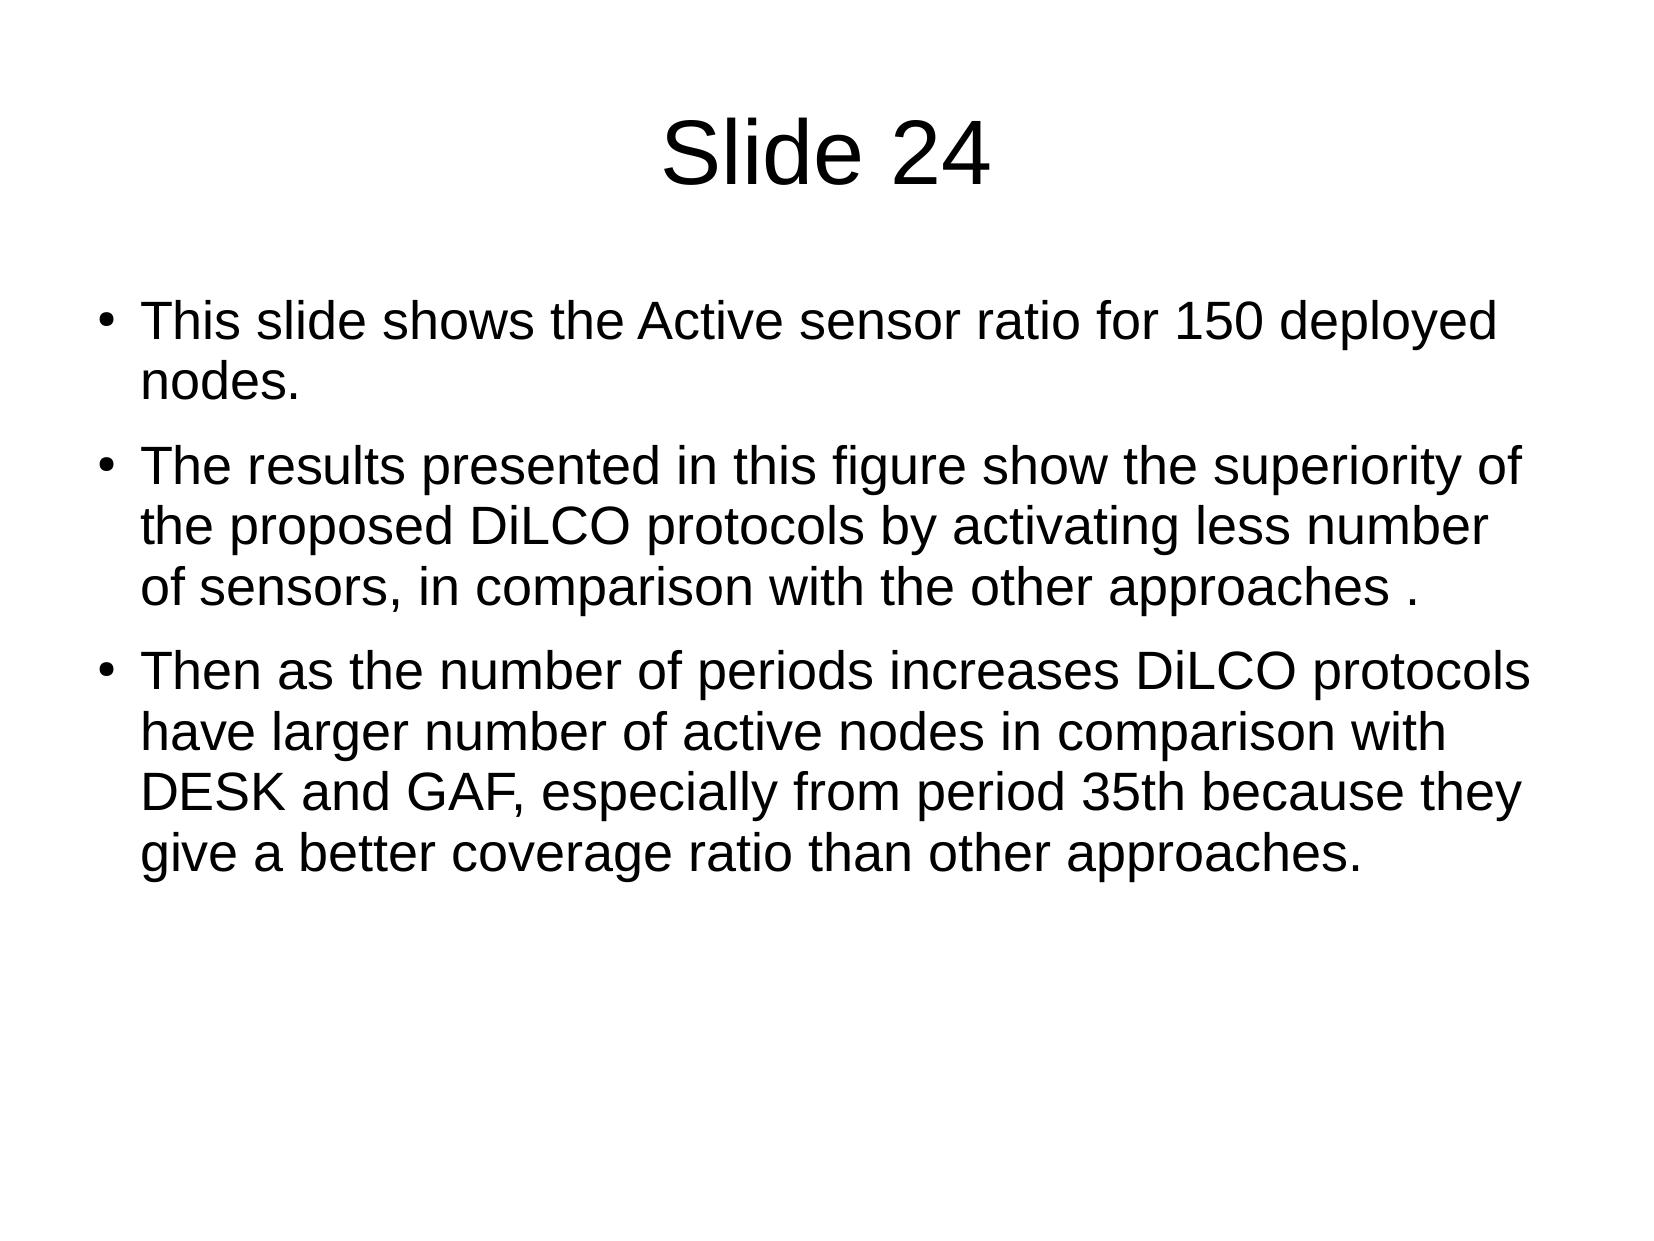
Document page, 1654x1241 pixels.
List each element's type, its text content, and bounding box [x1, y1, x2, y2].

list This slide shows the Active sensor ratio for 150 deployed nodes. The results presented in this figure show the superiority of the proposed DiLCO protocols by activating less number of sensors, in comparison with the other approaches . Then as the number of periods increases DiLCO protocols have larger number of active nodes in comparison with DESK and GAF, especially from period 35th because they give a better coverage ratio than other approaches. [82, 290, 1538, 1010]
title Slide 24 [82, 49, 1571, 257]
